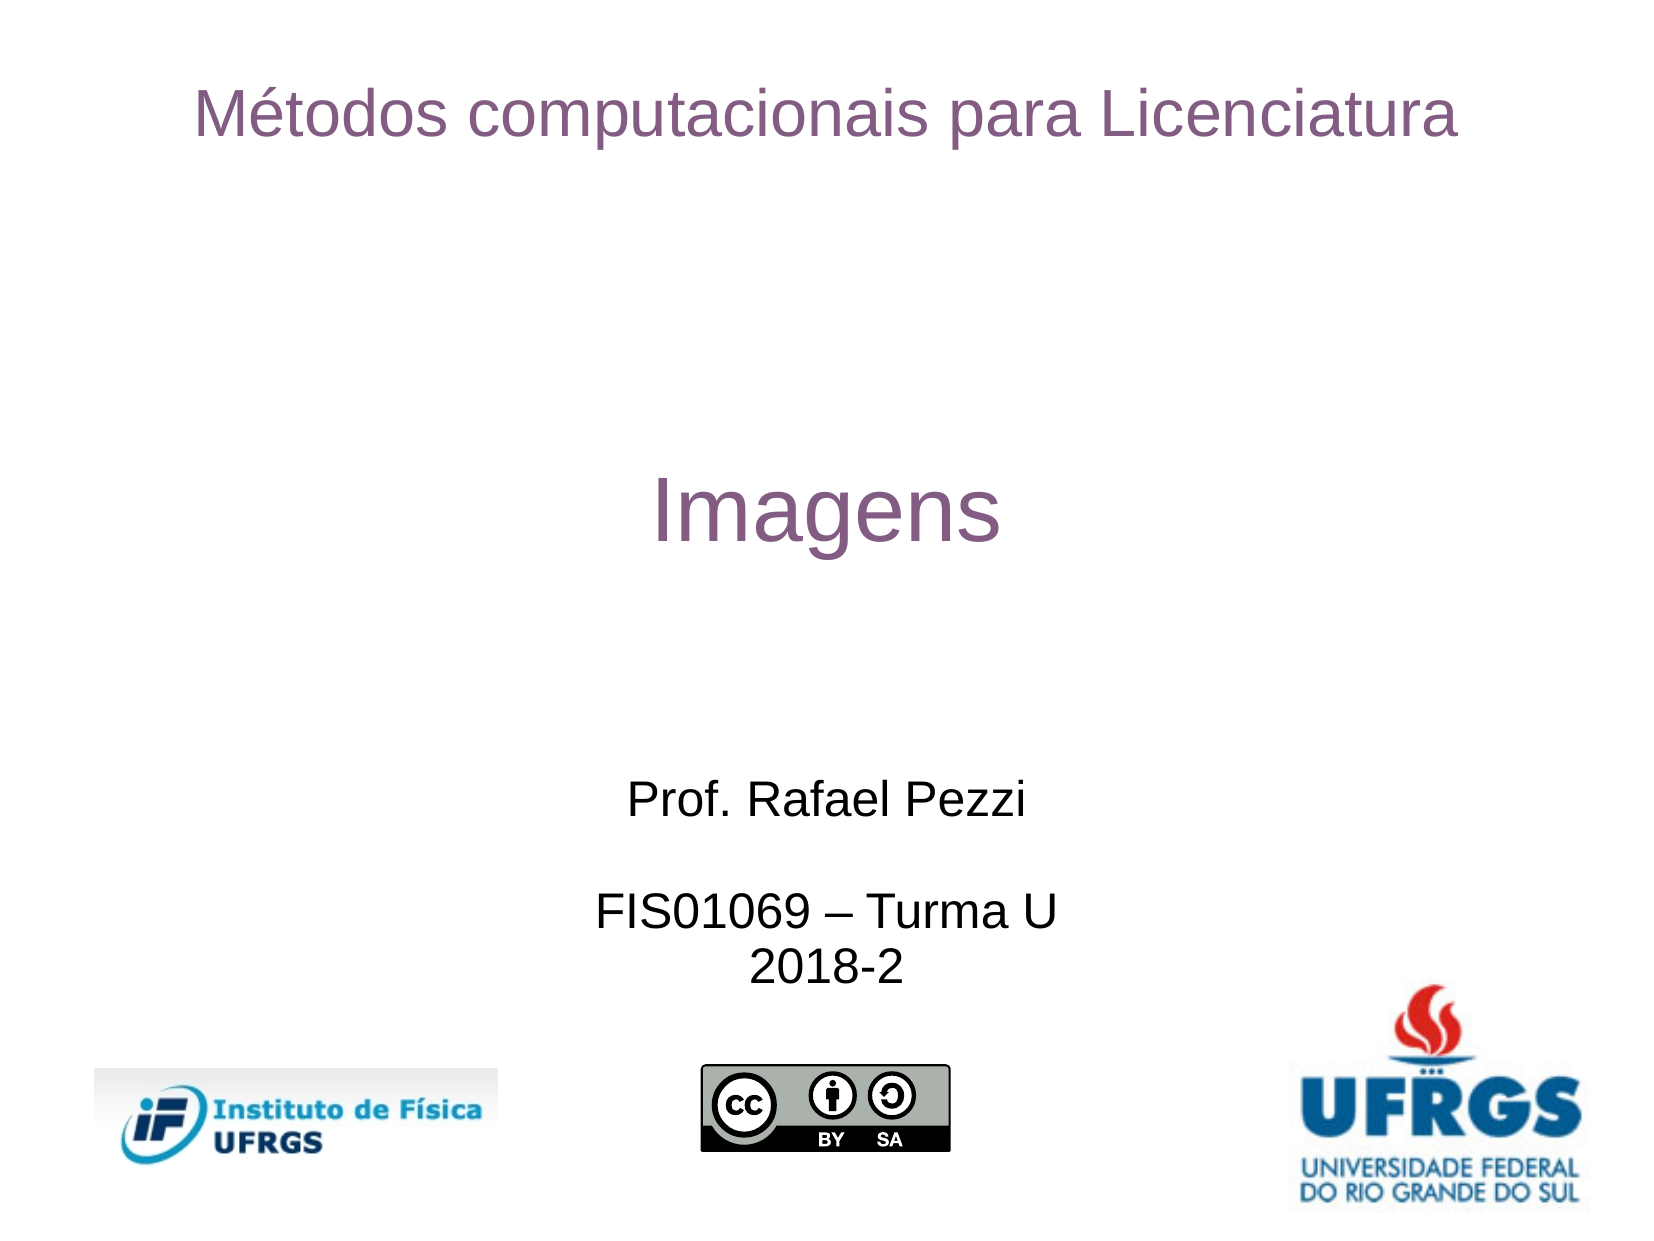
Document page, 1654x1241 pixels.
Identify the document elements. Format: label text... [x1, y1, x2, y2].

subtitle Prof. Rafael Pezzi FIS01069 – Turma U 2018-2 [82, 697, 1571, 1069]
picture [700, 1064, 951, 1152]
picture [94, 1068, 498, 1179]
picture [1272, 962, 1607, 1228]
title Métodos computacionais para Licenciatura Imagens [82, 76, 1571, 561]
